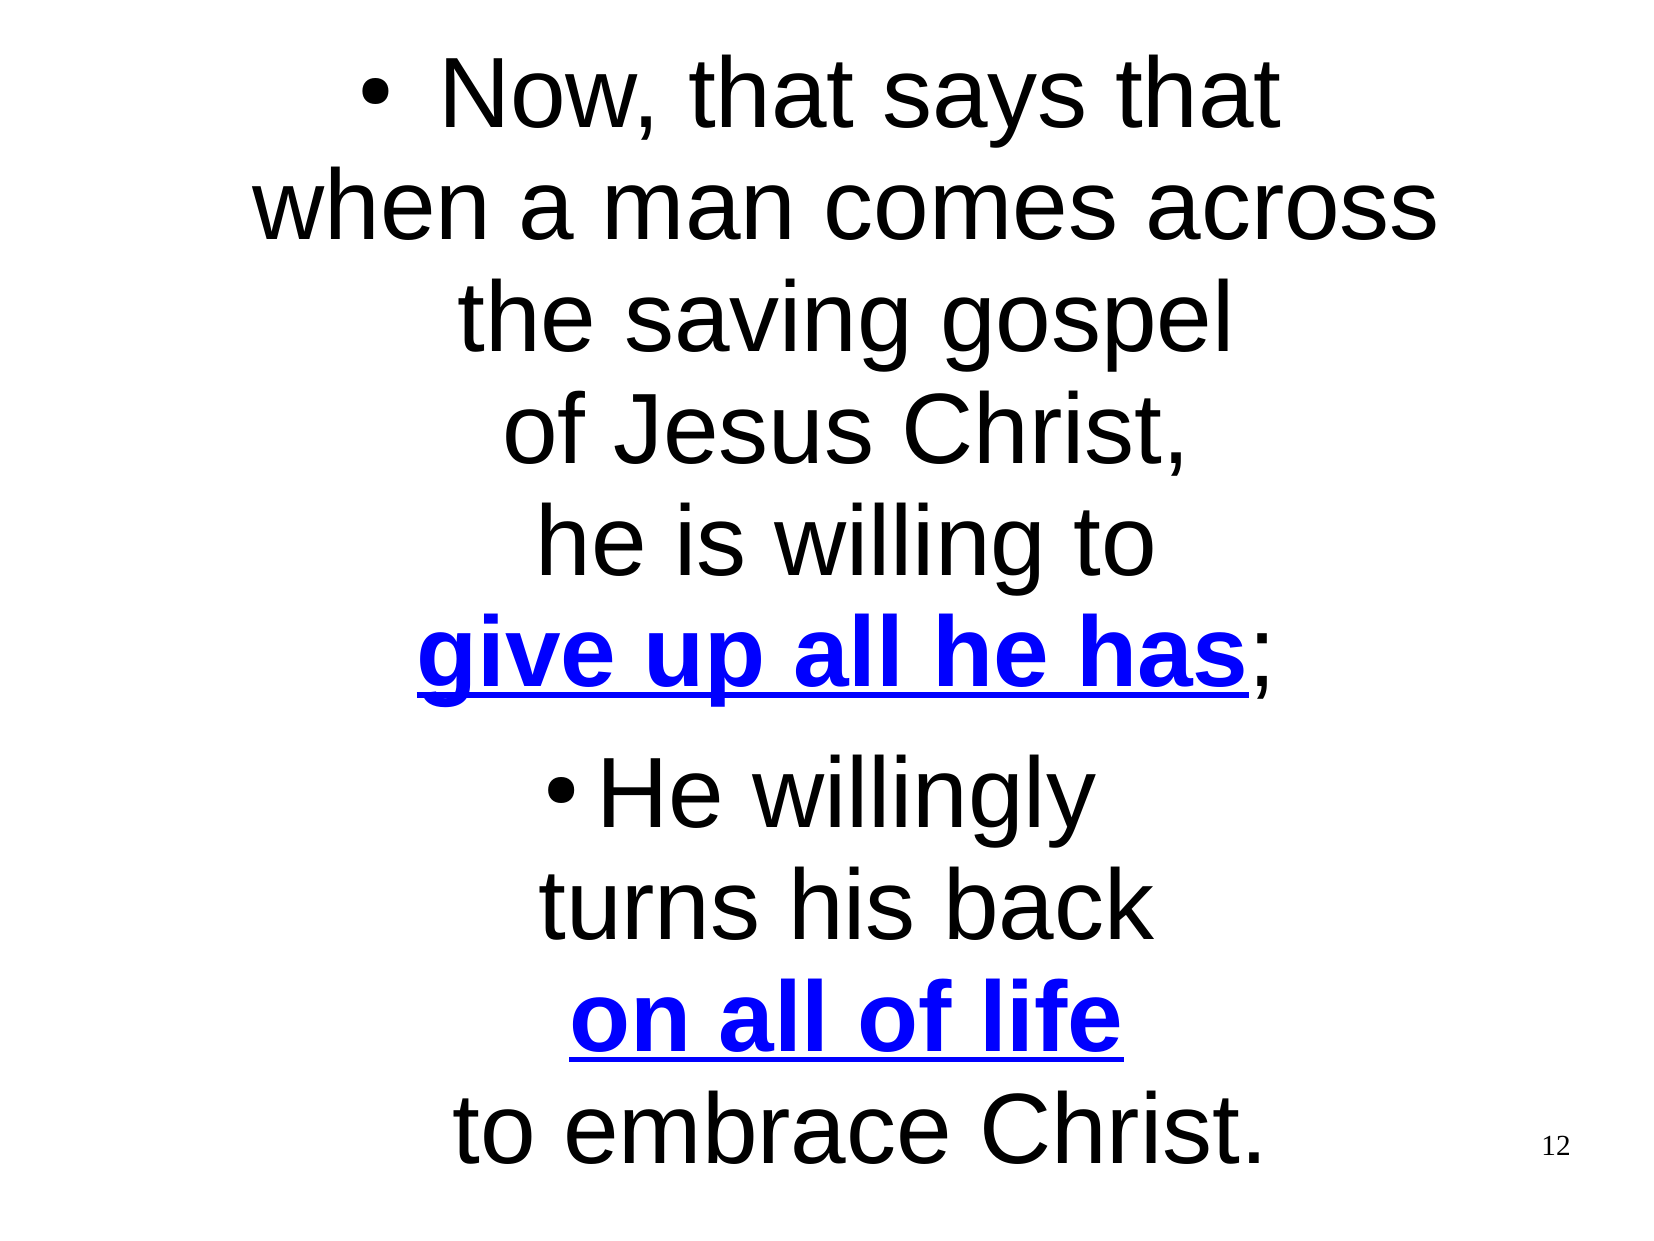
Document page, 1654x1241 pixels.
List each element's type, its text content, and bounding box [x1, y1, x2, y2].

list Now, that says that when a man comes across the saving gospel of Jesus Christ, he is willing to give up all he has; He willingly turns his back on all of life to embrace Christ. [37, 37, 1613, 1201]
